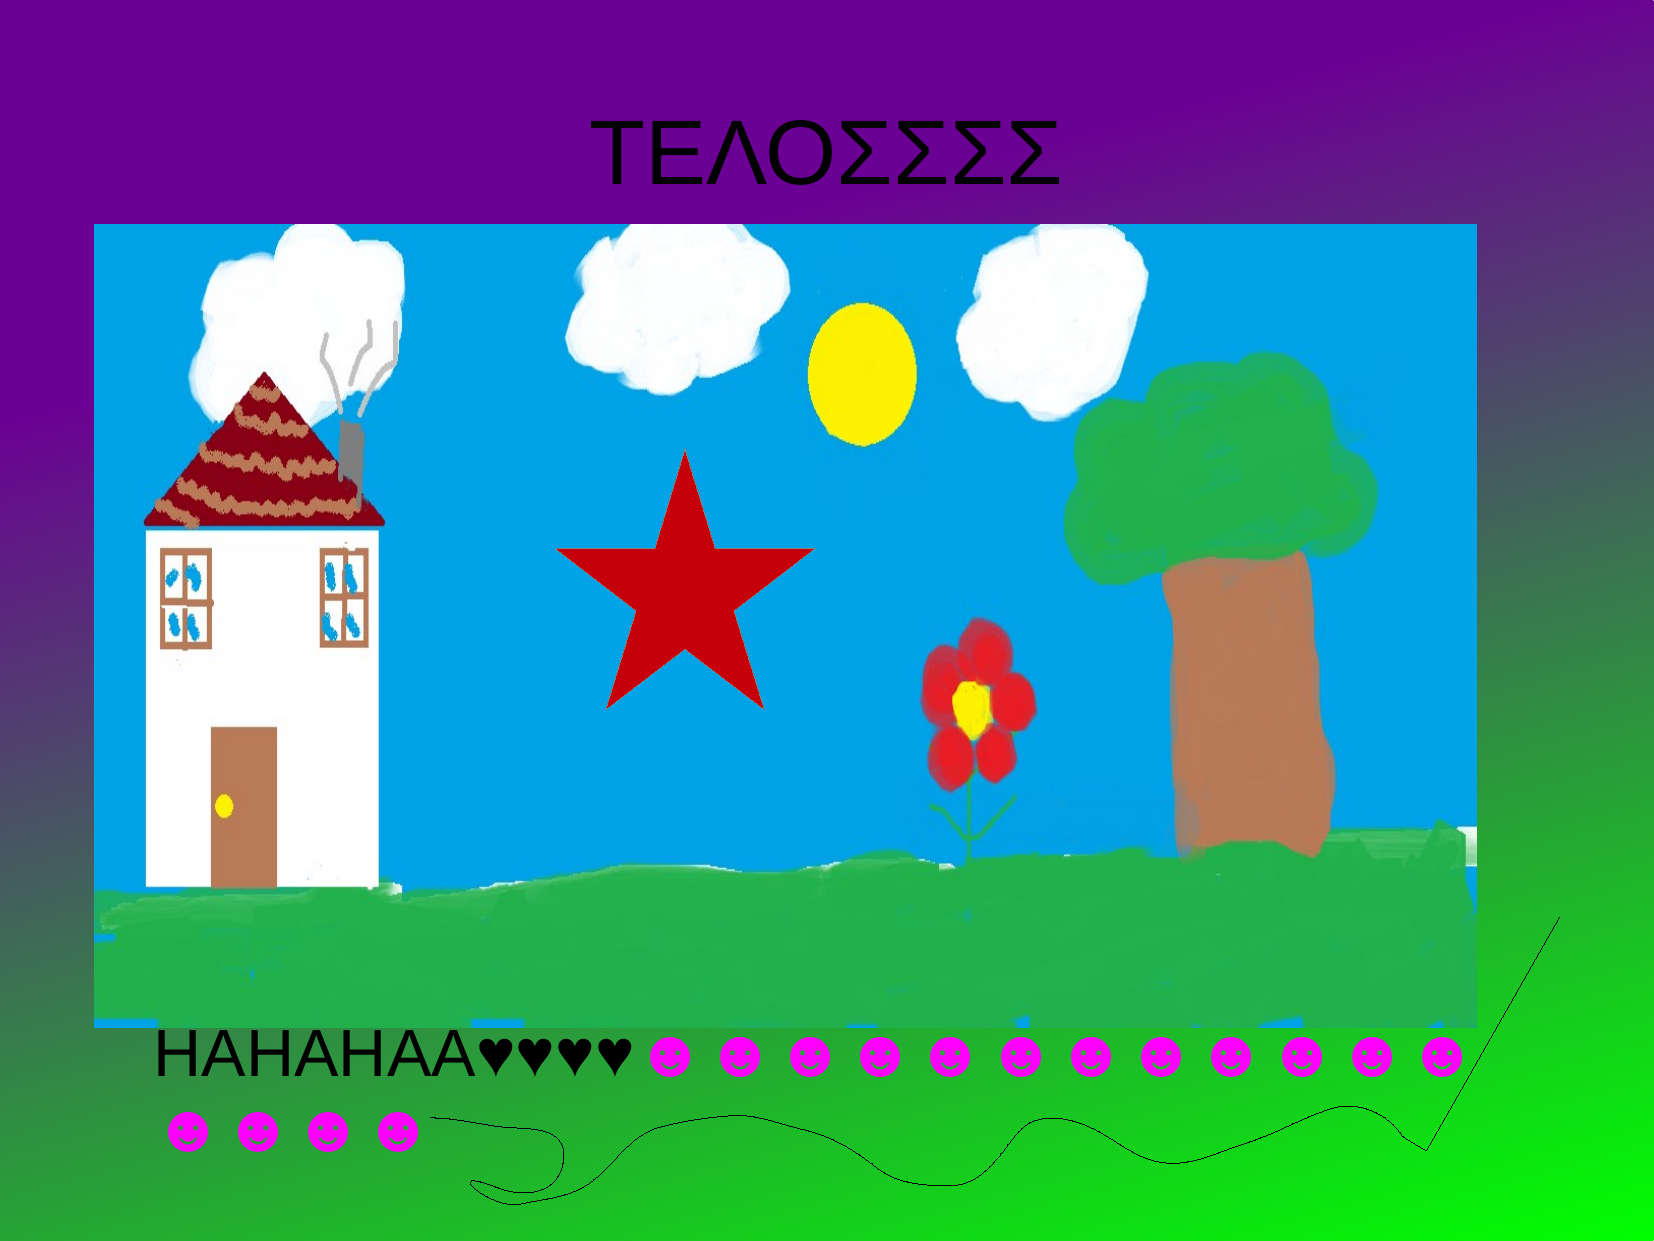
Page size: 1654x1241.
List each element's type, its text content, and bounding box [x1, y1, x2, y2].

picture [565, 224, 790, 396]
list HAHAHAA♥♥♥♥☻☻☻☻☻☻☻☻☻☻☻☻☻☻☻☻ [82, 1015, 1538, 1234]
title ΤΕΛΟΣΣΣΣ [82, 49, 1571, 257]
picture [94, 224, 1477, 1028]
picture [808, 302, 918, 447]
picture [956, 224, 1149, 422]
text_box [555, 448, 816, 710]
